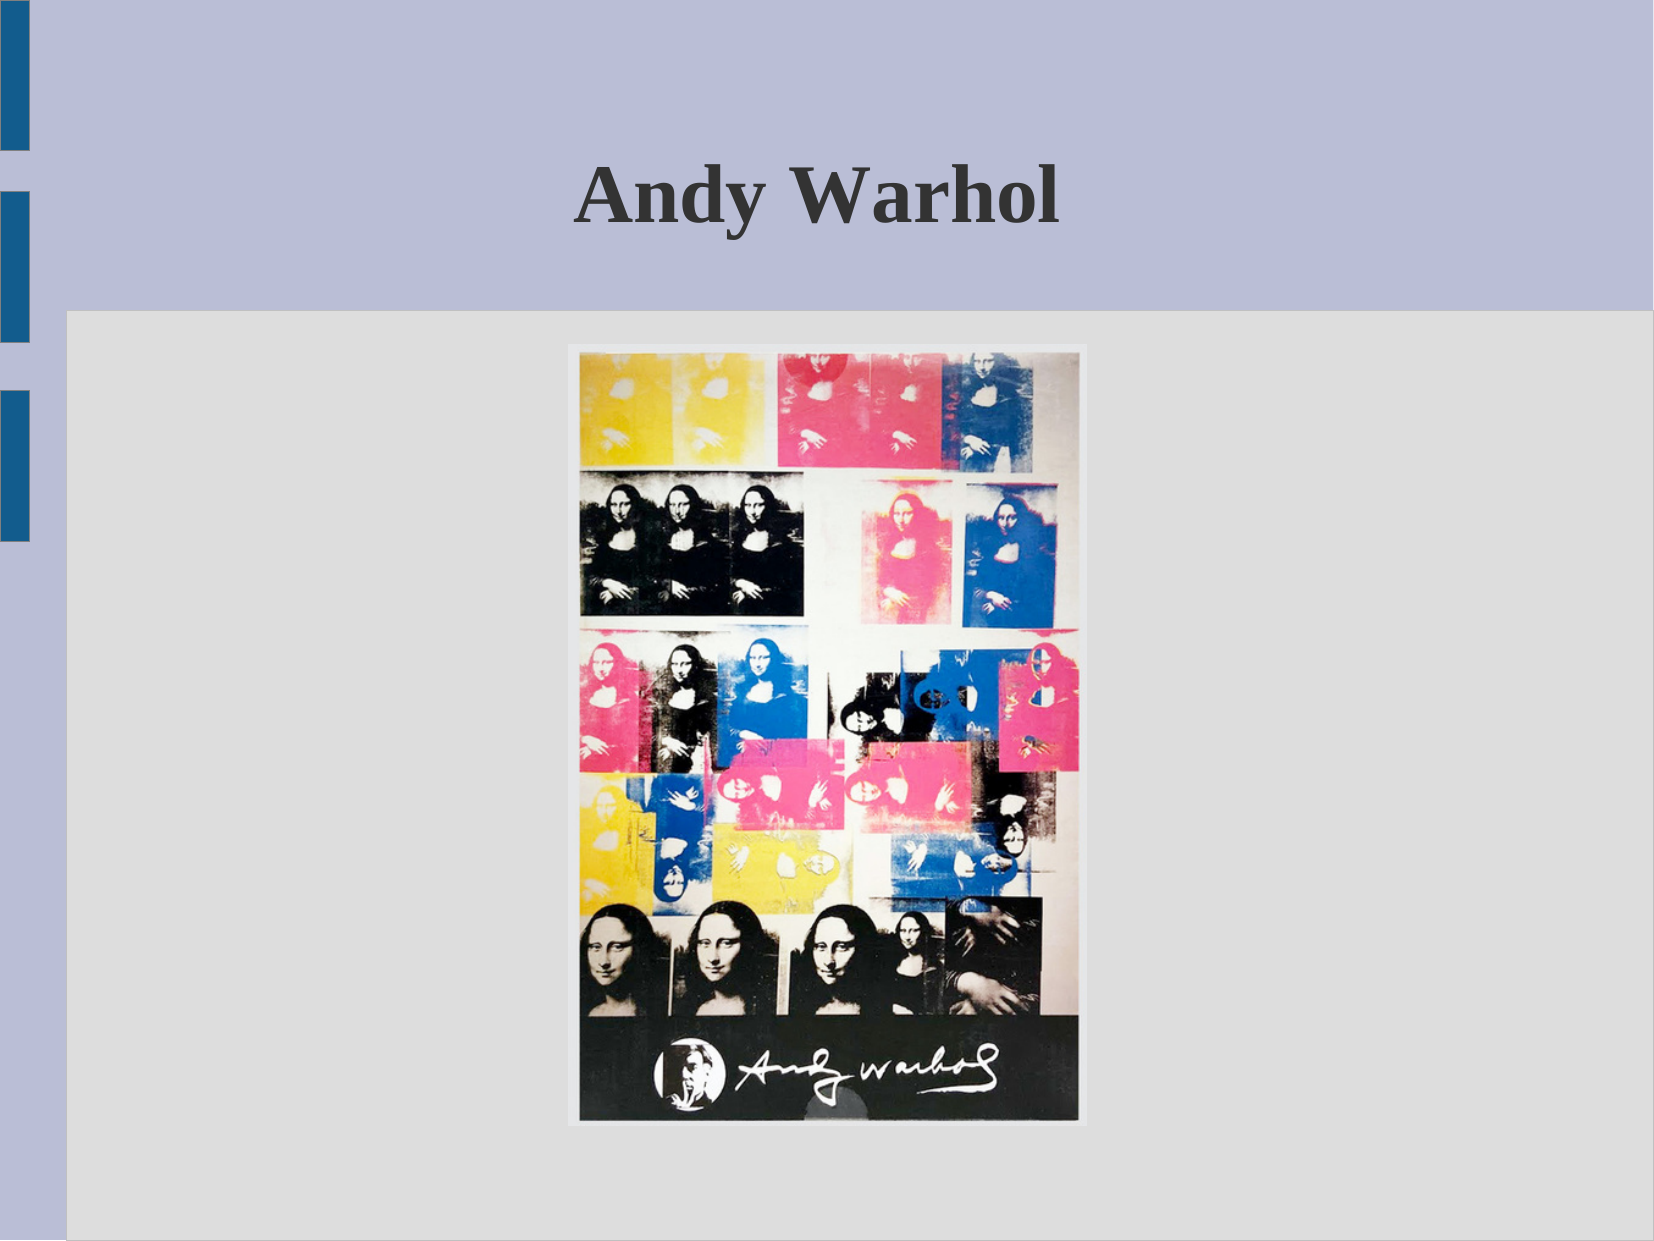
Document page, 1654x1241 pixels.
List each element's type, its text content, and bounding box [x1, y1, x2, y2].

picture [568, 344, 1087, 1126]
title Andy Warhol [121, 91, 1534, 299]
